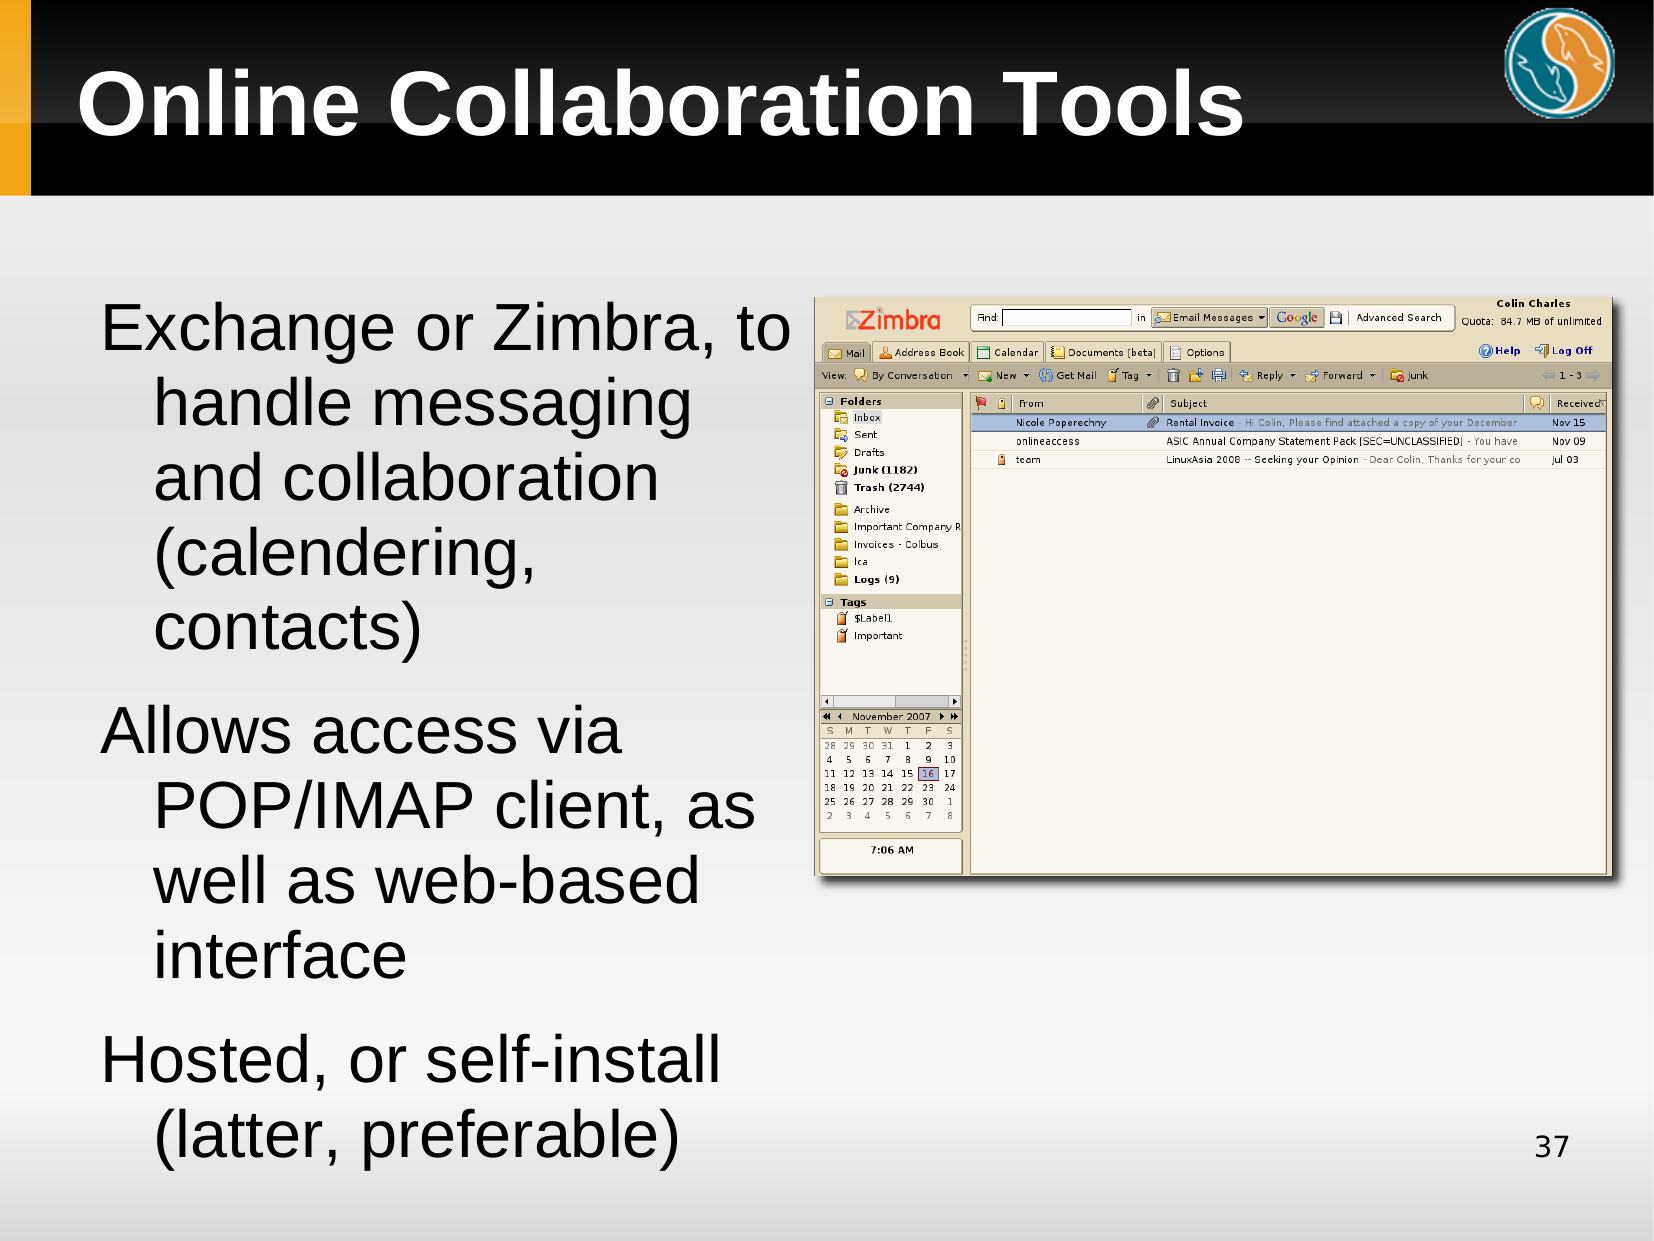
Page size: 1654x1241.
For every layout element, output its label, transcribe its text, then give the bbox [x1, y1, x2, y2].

picture [0, 0, 1654, 1241]
list Exchange or Zimbra, to handle messaging and collaboration (calendering, contacts) Allows access via POP/IMAP client, as well as web-based interface Hosted, or self-install (latter, preferable) [82, 290, 809, 1172]
title Online Collaboration Tools [76, 0, 1565, 208]
